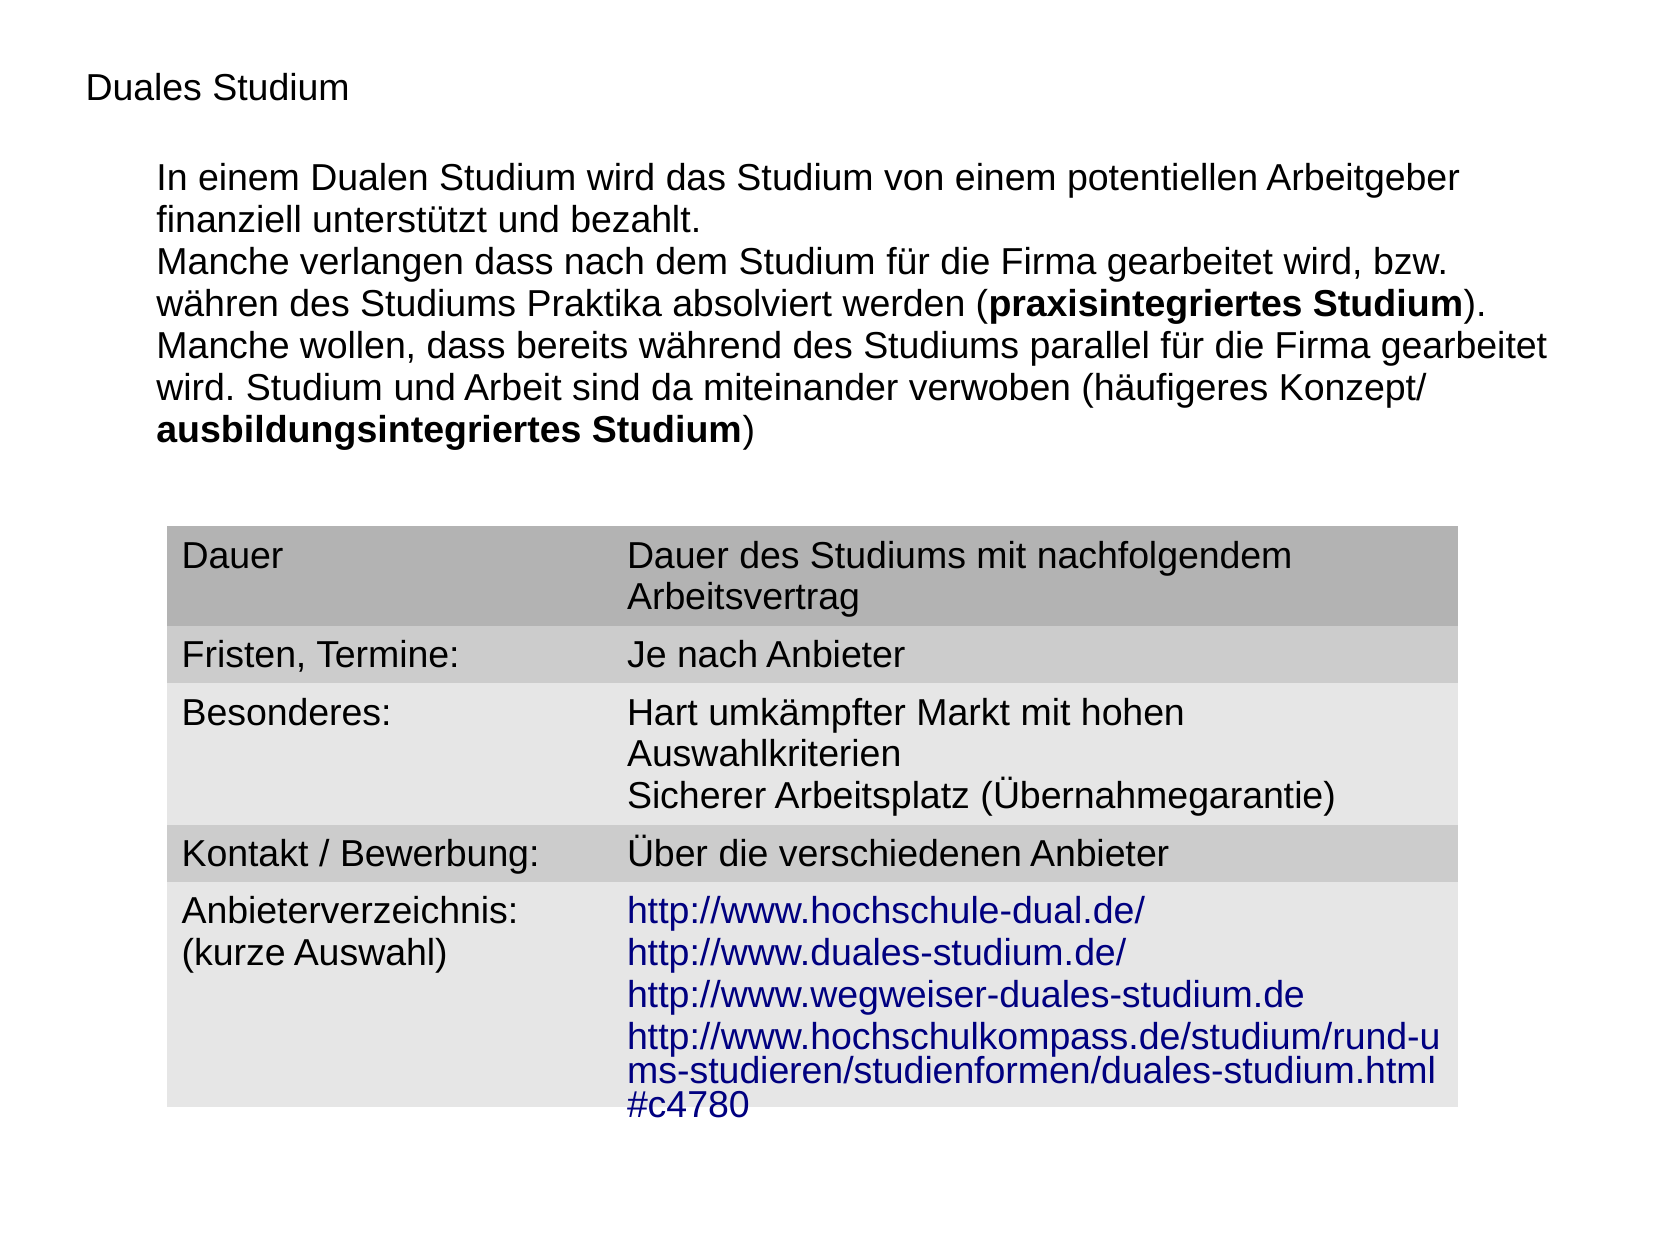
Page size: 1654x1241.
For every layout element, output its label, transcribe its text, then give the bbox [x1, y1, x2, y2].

table_cell http://www.hochschule-dual.de/ http://www.duales-studium.de/ http://www.wegweiser-duales-studium.de http://www.hochschulkompass.de/studium/rund-ums-studieren/studienformen/duales-studium.html#c4780 [612, 882, 1458, 1107]
table_header Dauer [167, 526, 612, 626]
table_cell Über die verschiedenen Anbieter [612, 825, 1458, 882]
text_box In einem Dualen Studium wird das Studium von einem potentiellen Arbeitgeber finanziell unterstützt und bezahlt. Manche verlangen dass nach dem Studium für die Firma gearbeitet wird, bzw. währen des Studiums Praktika absolviert werden (praxisintegriertes Studium). Manche wollen, dass bereits während des Studiums parallel für die Firma gearbeitet wird. Studium und Arbeit sind da miteinander verwoben (häufigeres Konzept/ ausbildungsintegriertes Studium) [141, 149, 1571, 458]
table_cell Fristen, Termine: [167, 626, 612, 683]
table_cell Besonderes: [167, 683, 612, 825]
table_cell Hart umkämpfter Markt mit hohen Auswahlkriterien Sicherer Arbeitsplatz (Übernahmegarantie) [612, 683, 1458, 825]
table_header Dauer des Studiums mit nachfolgendem Arbeitsvertrag [612, 526, 1458, 626]
table_cell Kontakt / Bewerbung: [167, 825, 612, 882]
table_cell Je nach Anbieter [612, 626, 1458, 683]
text_box Duales Studium [70, 59, 686, 116]
table_cell Anbieterverzeichnis: (kurze Auswahl) [167, 882, 612, 1107]
